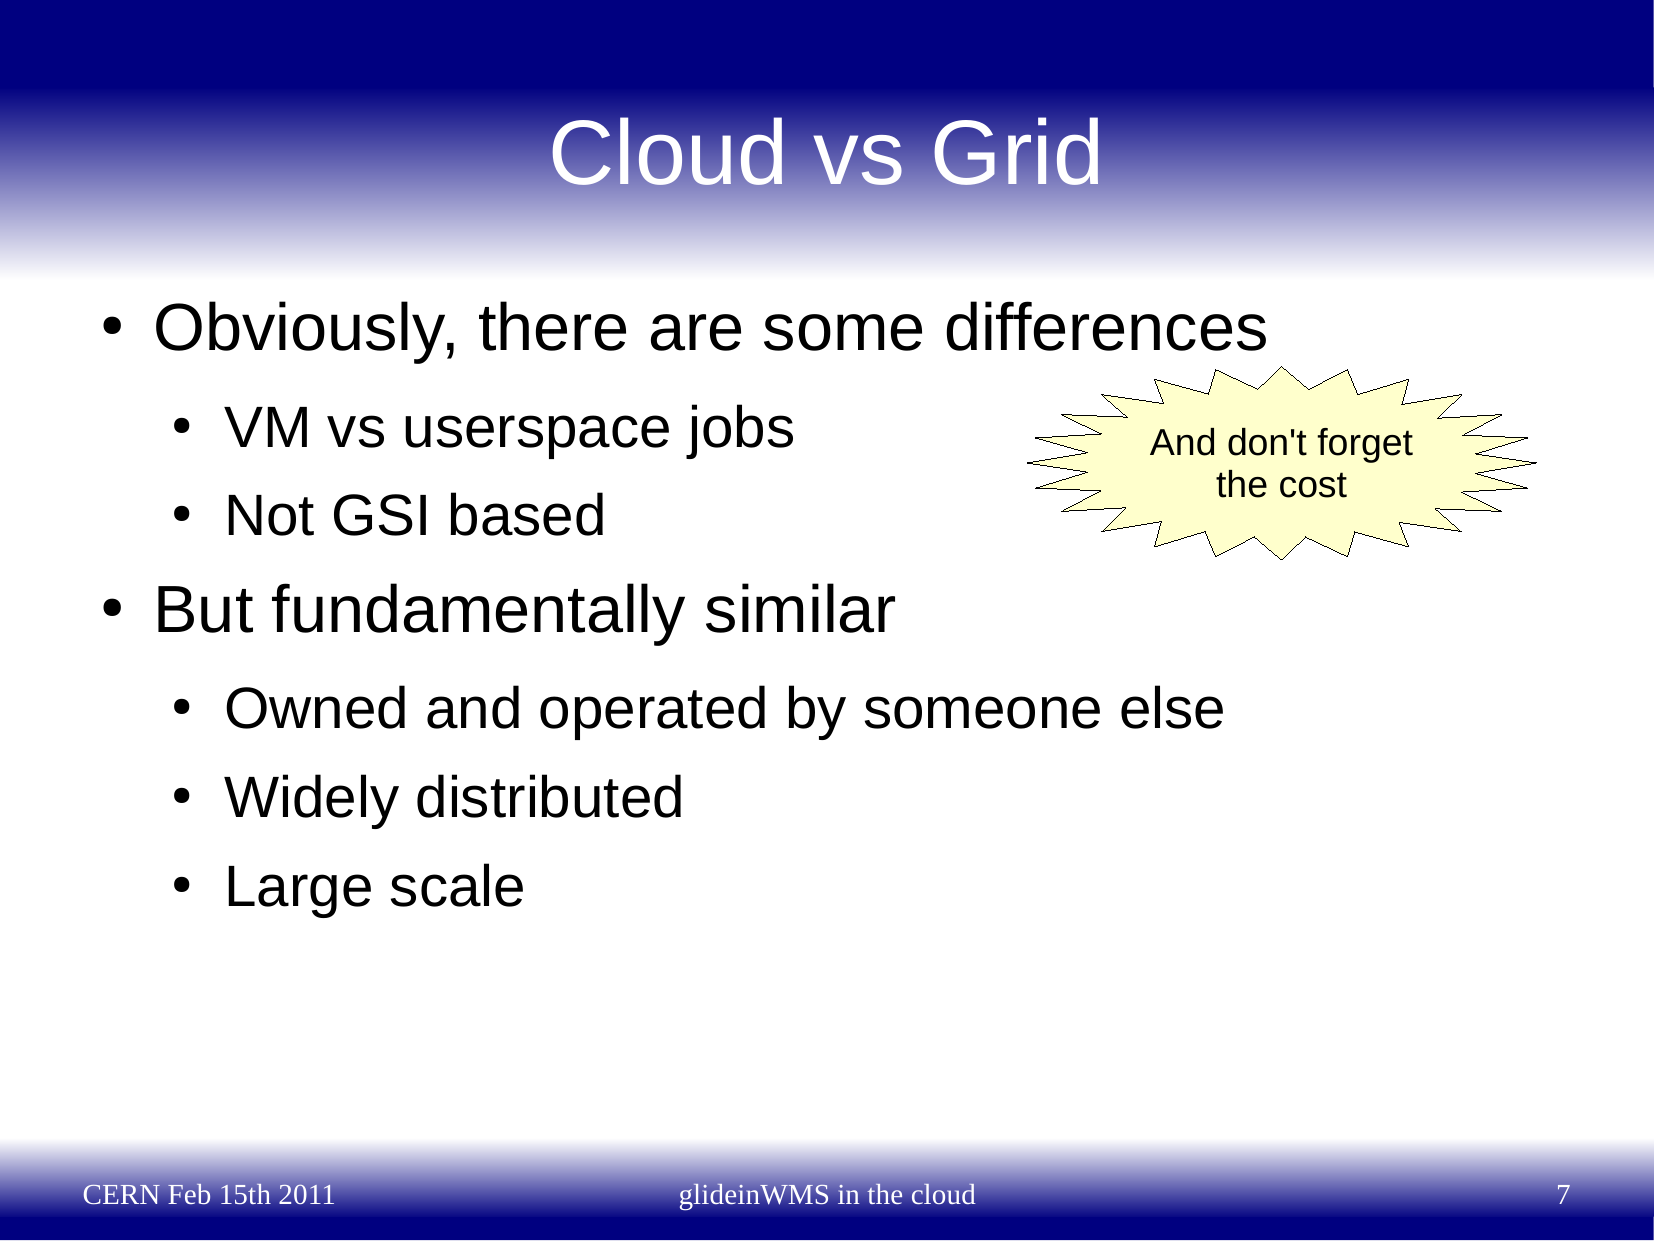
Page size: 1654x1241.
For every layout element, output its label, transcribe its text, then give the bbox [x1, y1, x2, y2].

title Cloud vs Grid [82, 56, 1571, 250]
list Obviously, there are some differences VM vs userspace jobs Not GSI based But fundamentally similar Owned and operated by someone else Widely distributed Large scale [82, 290, 1571, 1109]
text_box And don't forget the cost [1027, 366, 1537, 560]
